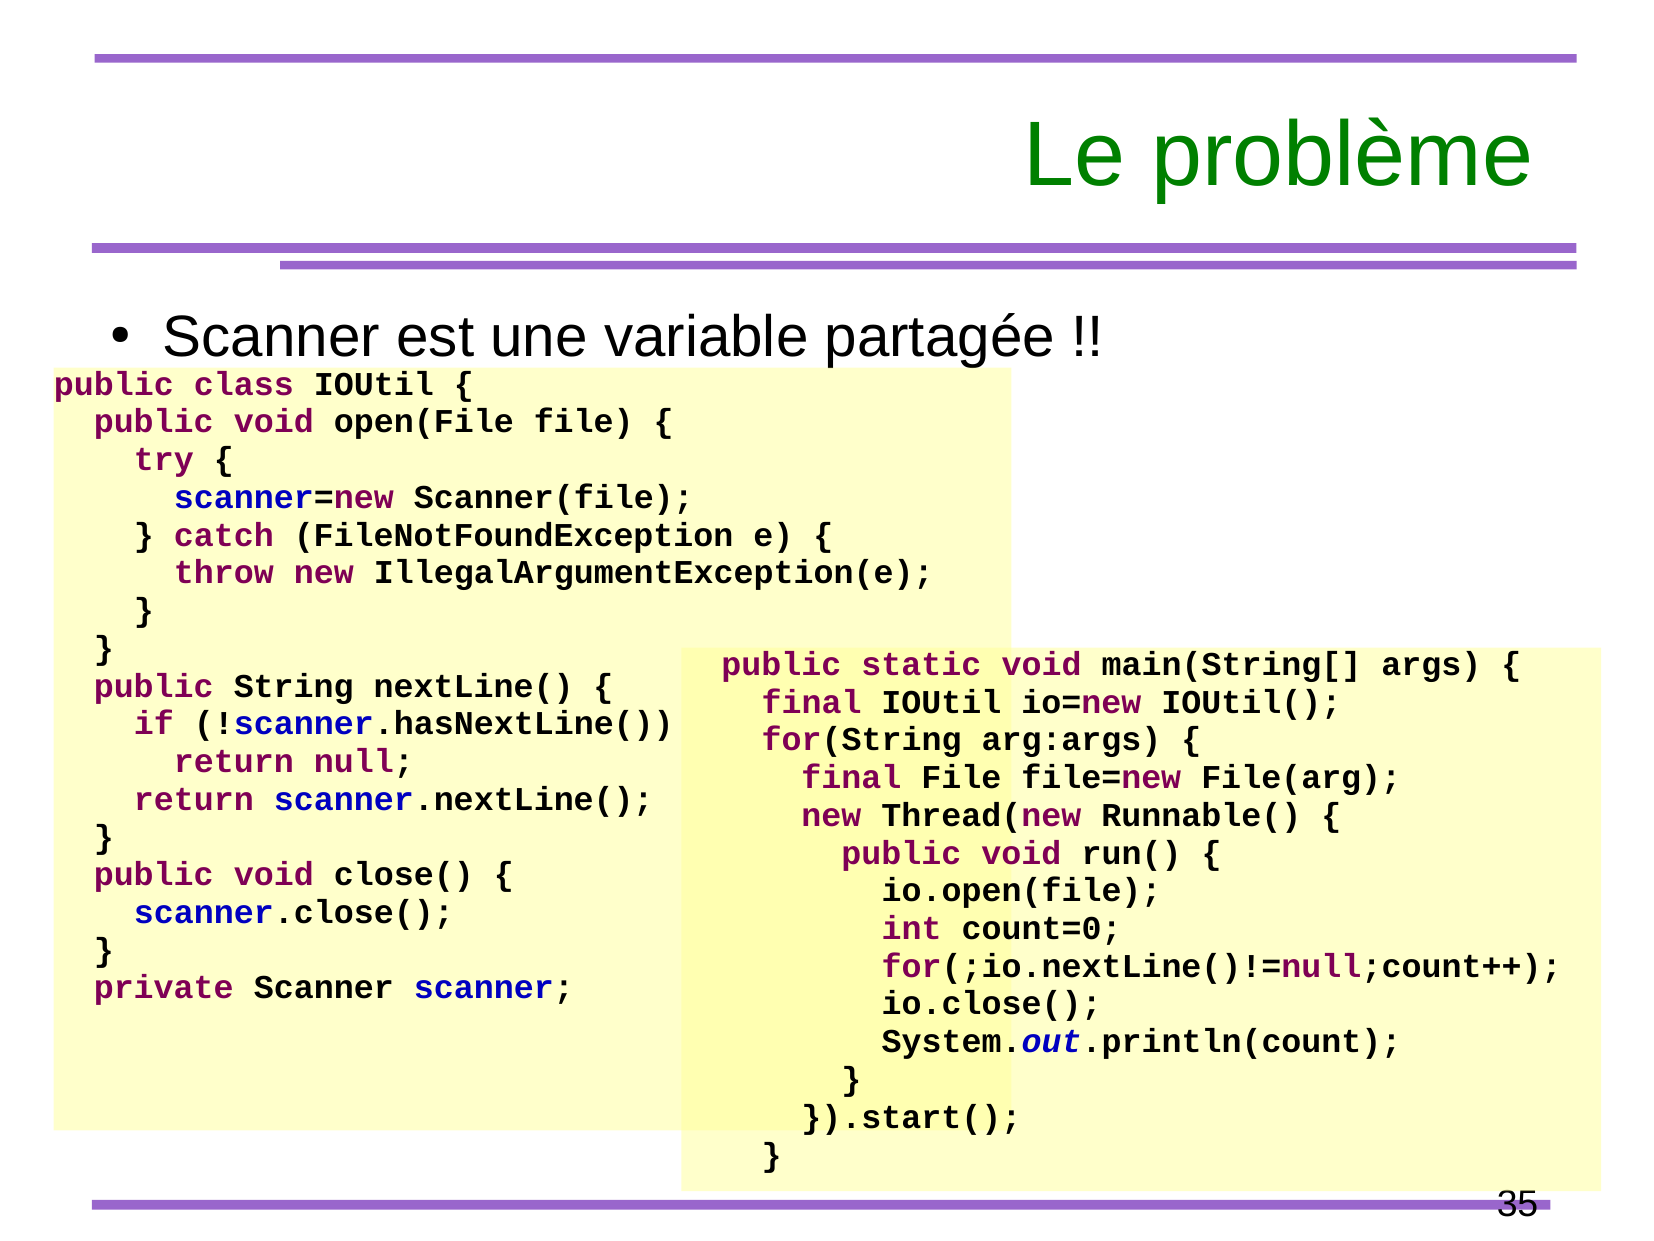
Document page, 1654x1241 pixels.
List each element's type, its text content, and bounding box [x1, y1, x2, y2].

list Scanner est une variable partagée !! [92, 303, 1563, 382]
text_box public class IOUtil { public void open(File file) { try { scanner=new Scanner(file); } catch (FileNotFoundException e) { throw new IllegalArgumentException(e); } } public String nextLine() { if (!scanner.hasNextLine()) return null; return scanner.nextLine(); } public void close() { scanner.close(); } private Scanner scanner; [53, 367, 1012, 1131]
text_box public static void main(String[] args) { final IOUtil io=new IOUtil(); for(String arg:args) { final File file=new File(arg); new Thread(new Runnable() { public void run() { io.open(file); int count=0; for(;io.nextLine()!=null;count++); io.close(); System.out.println(count); } }).start(); } } [681, 647, 1602, 1192]
title Le problème [121, 49, 1534, 257]
